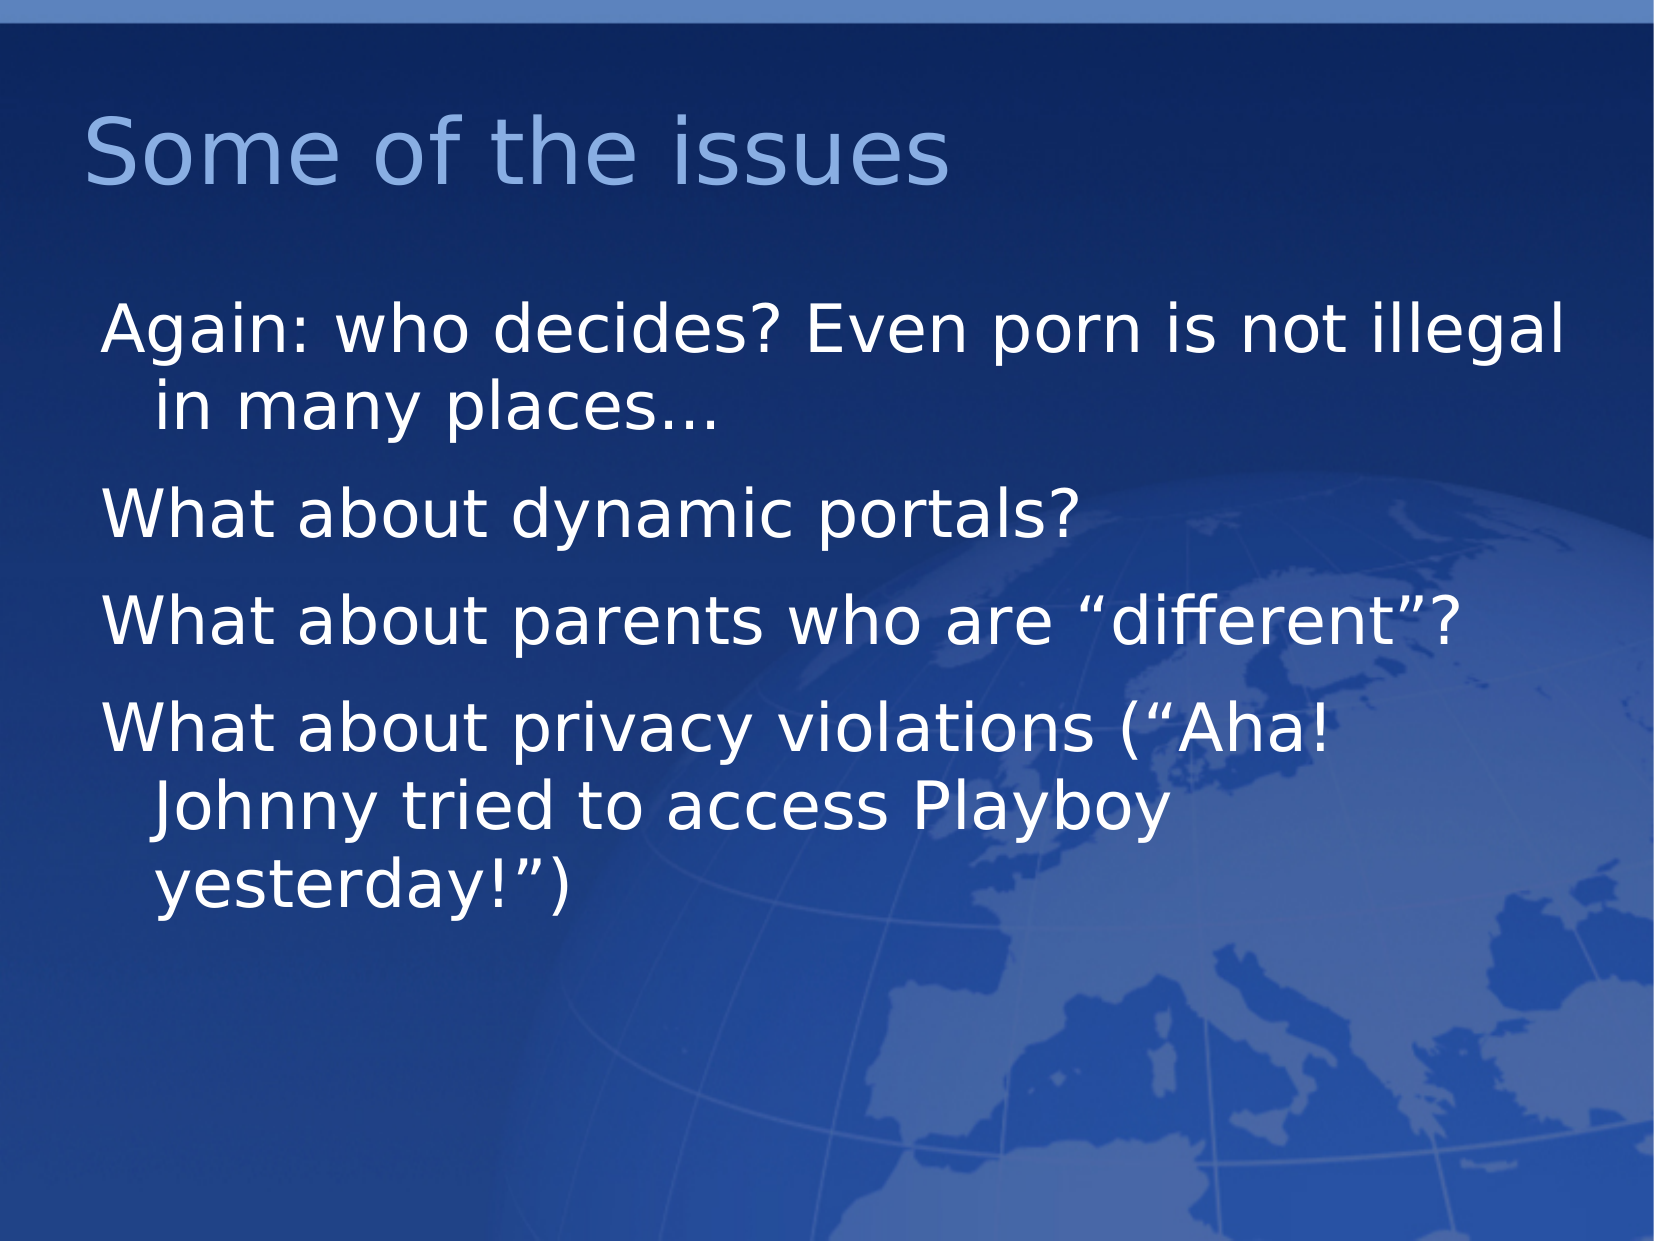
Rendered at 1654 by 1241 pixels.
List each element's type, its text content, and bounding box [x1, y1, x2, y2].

list Again: who decides? Even porn is not illegal in many places... What about dynamic portals? What about parents who are “different”? What about privacy violations (“Aha! Johnny tried to access Playboy yesterday!”) [82, 290, 1571, 1094]
title Some of the issues [82, 56, 1571, 250]
picture [0, 0, 1654, 1241]
